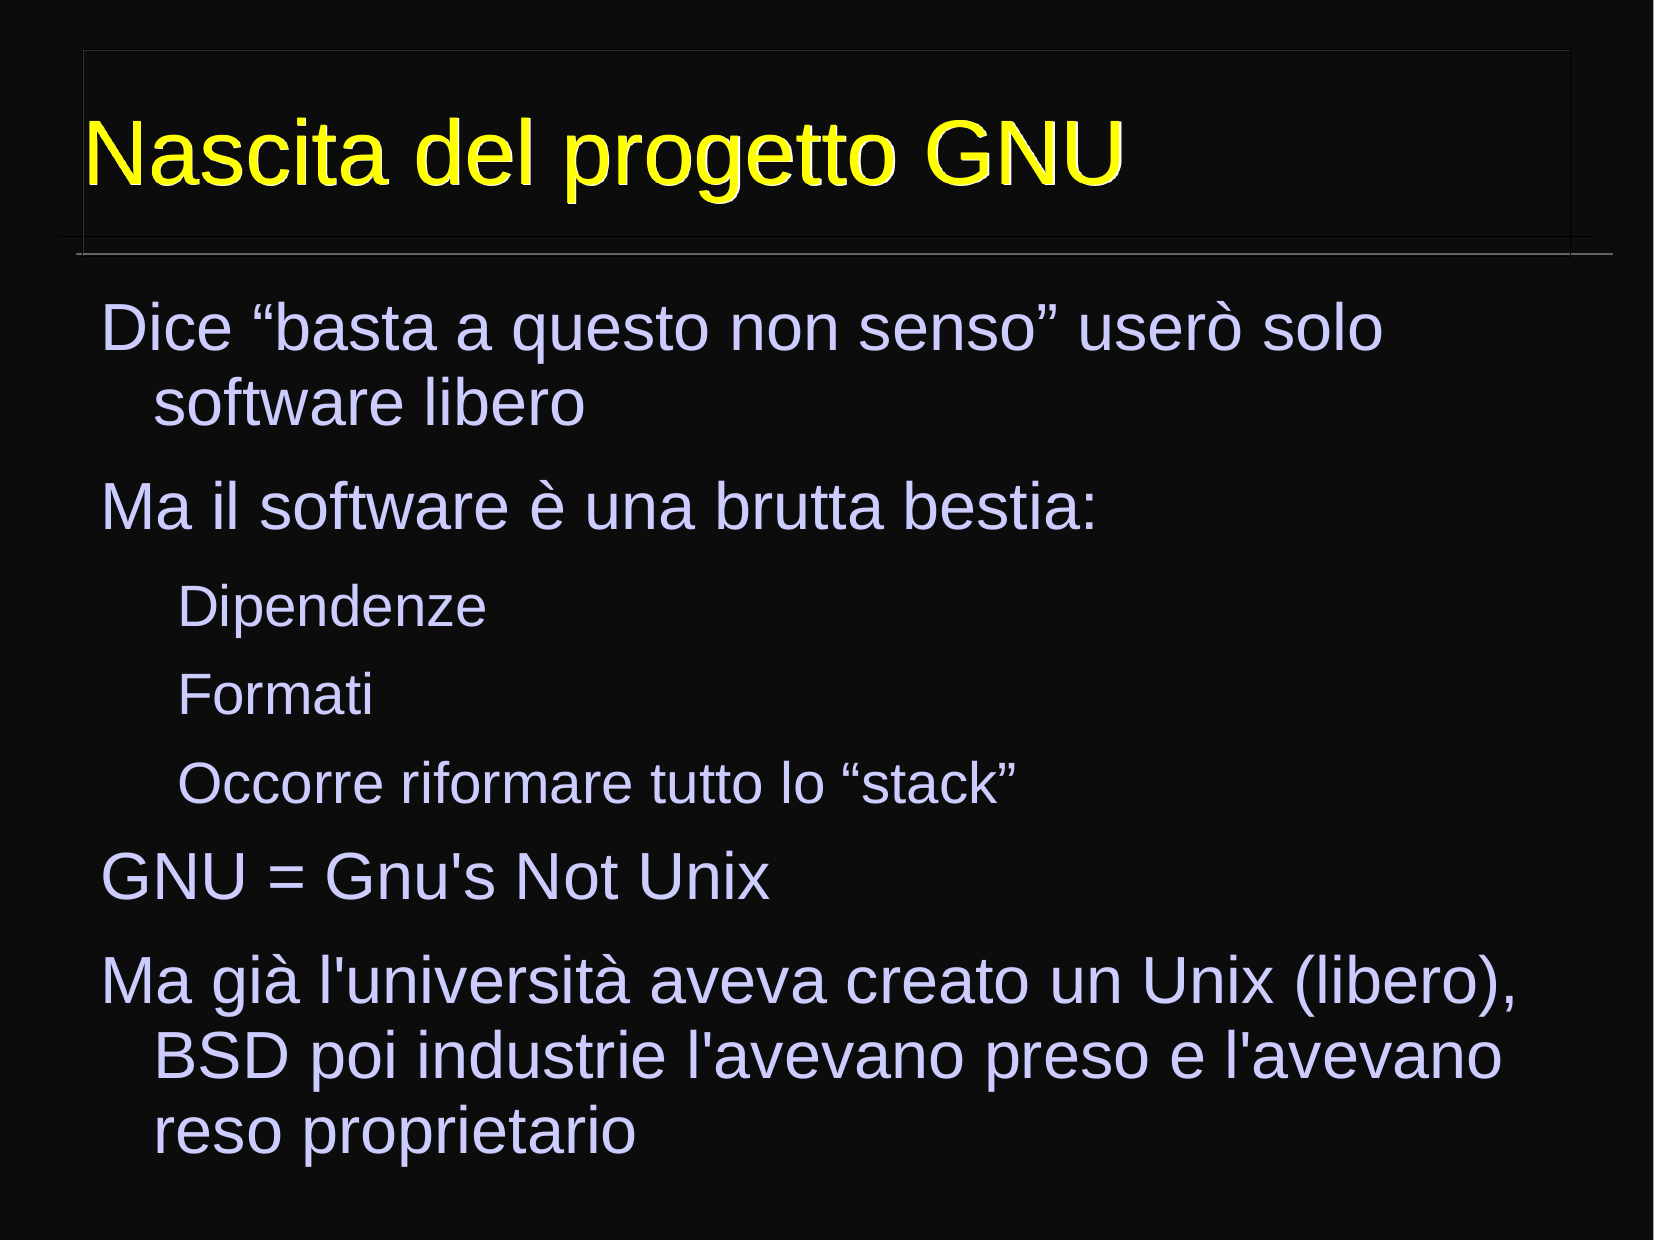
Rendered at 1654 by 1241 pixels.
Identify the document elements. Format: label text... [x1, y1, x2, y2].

list Dice “basta a questo non senso” userò solo software libero Ma il software è una brutta bestia: Dipendenze Formati Occorre riformare tutto lo “stack” GNU = Gnu's Not Unix Ma già l'università aveva creato un Unix (libero), BSD poi industrie l'avevano preso e l'avevano reso proprietario [82, 290, 1571, 1168]
title Nascita del progetto GNU [82, 49, 1571, 257]
